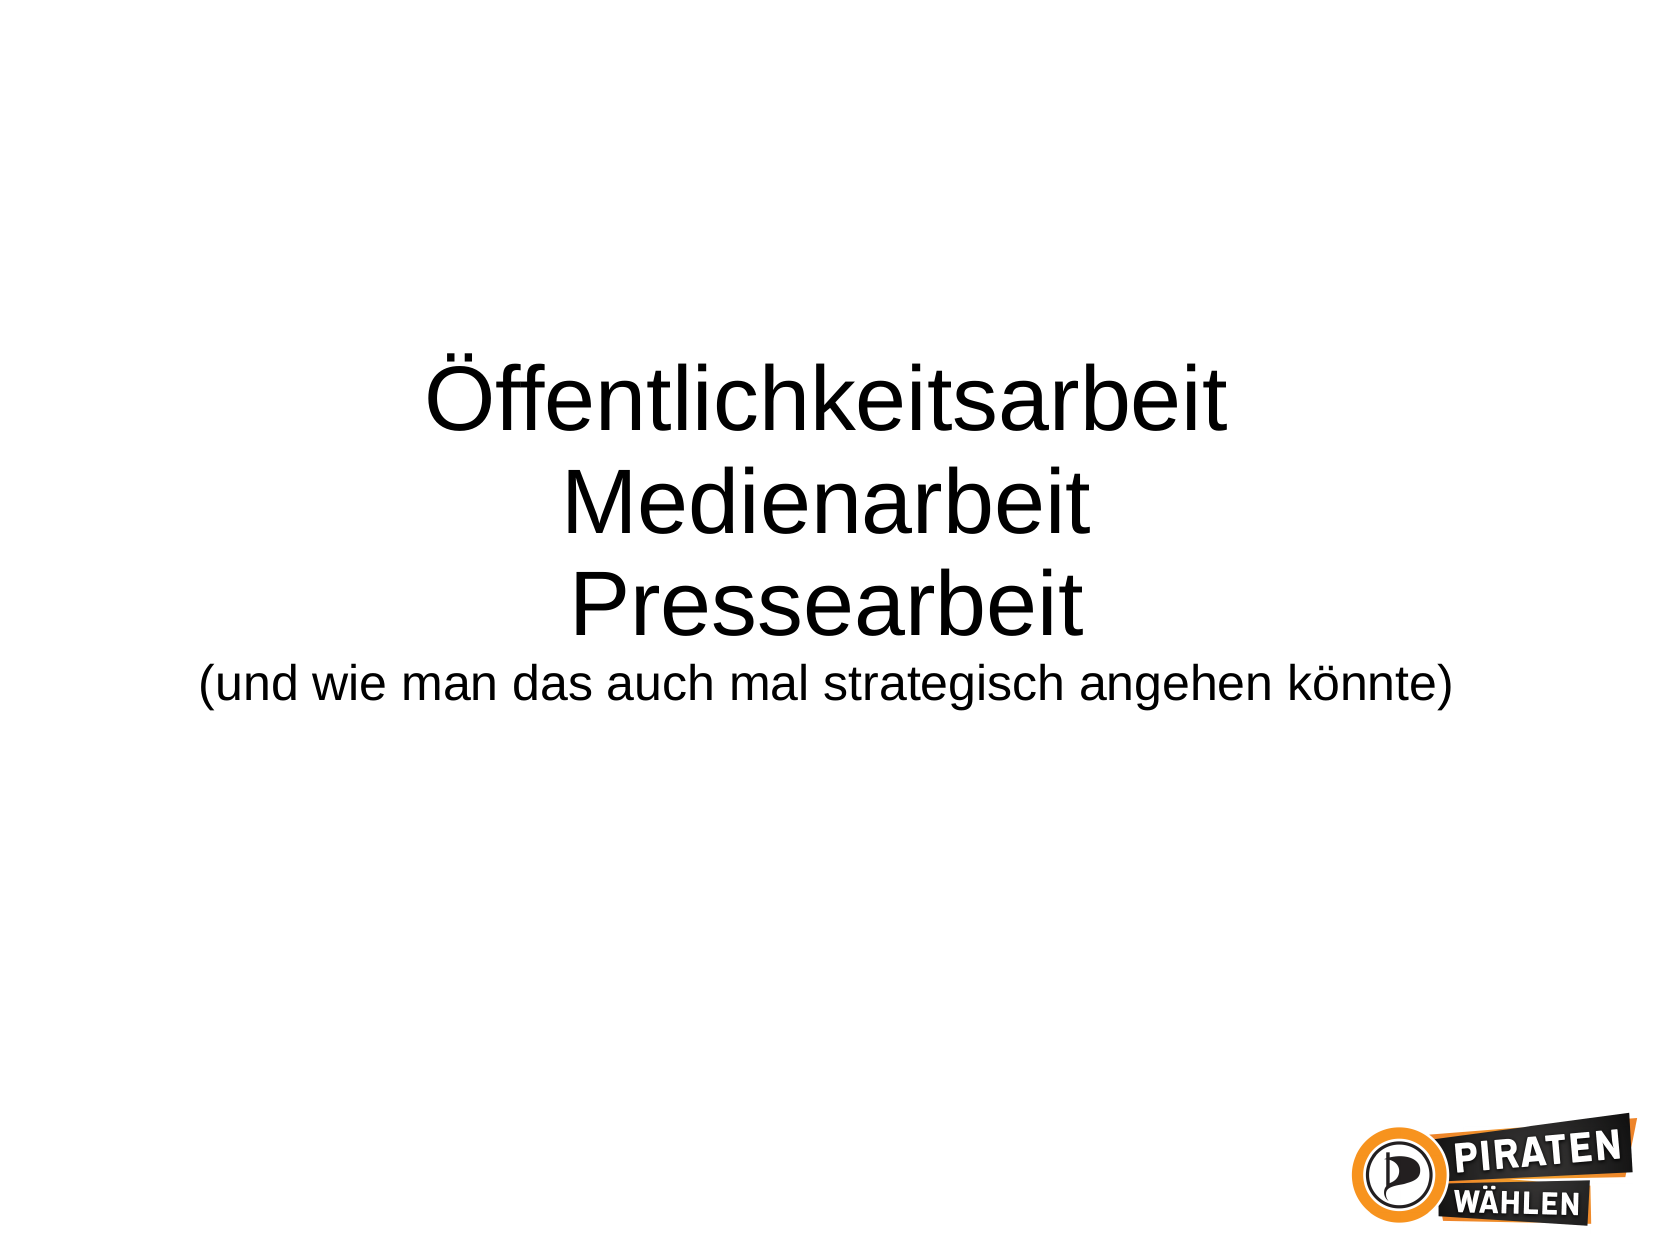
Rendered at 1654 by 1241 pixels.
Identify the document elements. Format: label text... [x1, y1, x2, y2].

picture [1337, 1098, 1654, 1241]
subtitle Öffentlichkeitsarbeit Medienarbeit Pressearbeit (und wie man das auch mal strategisch angehen könnte) [82, 49, 1571, 1010]
